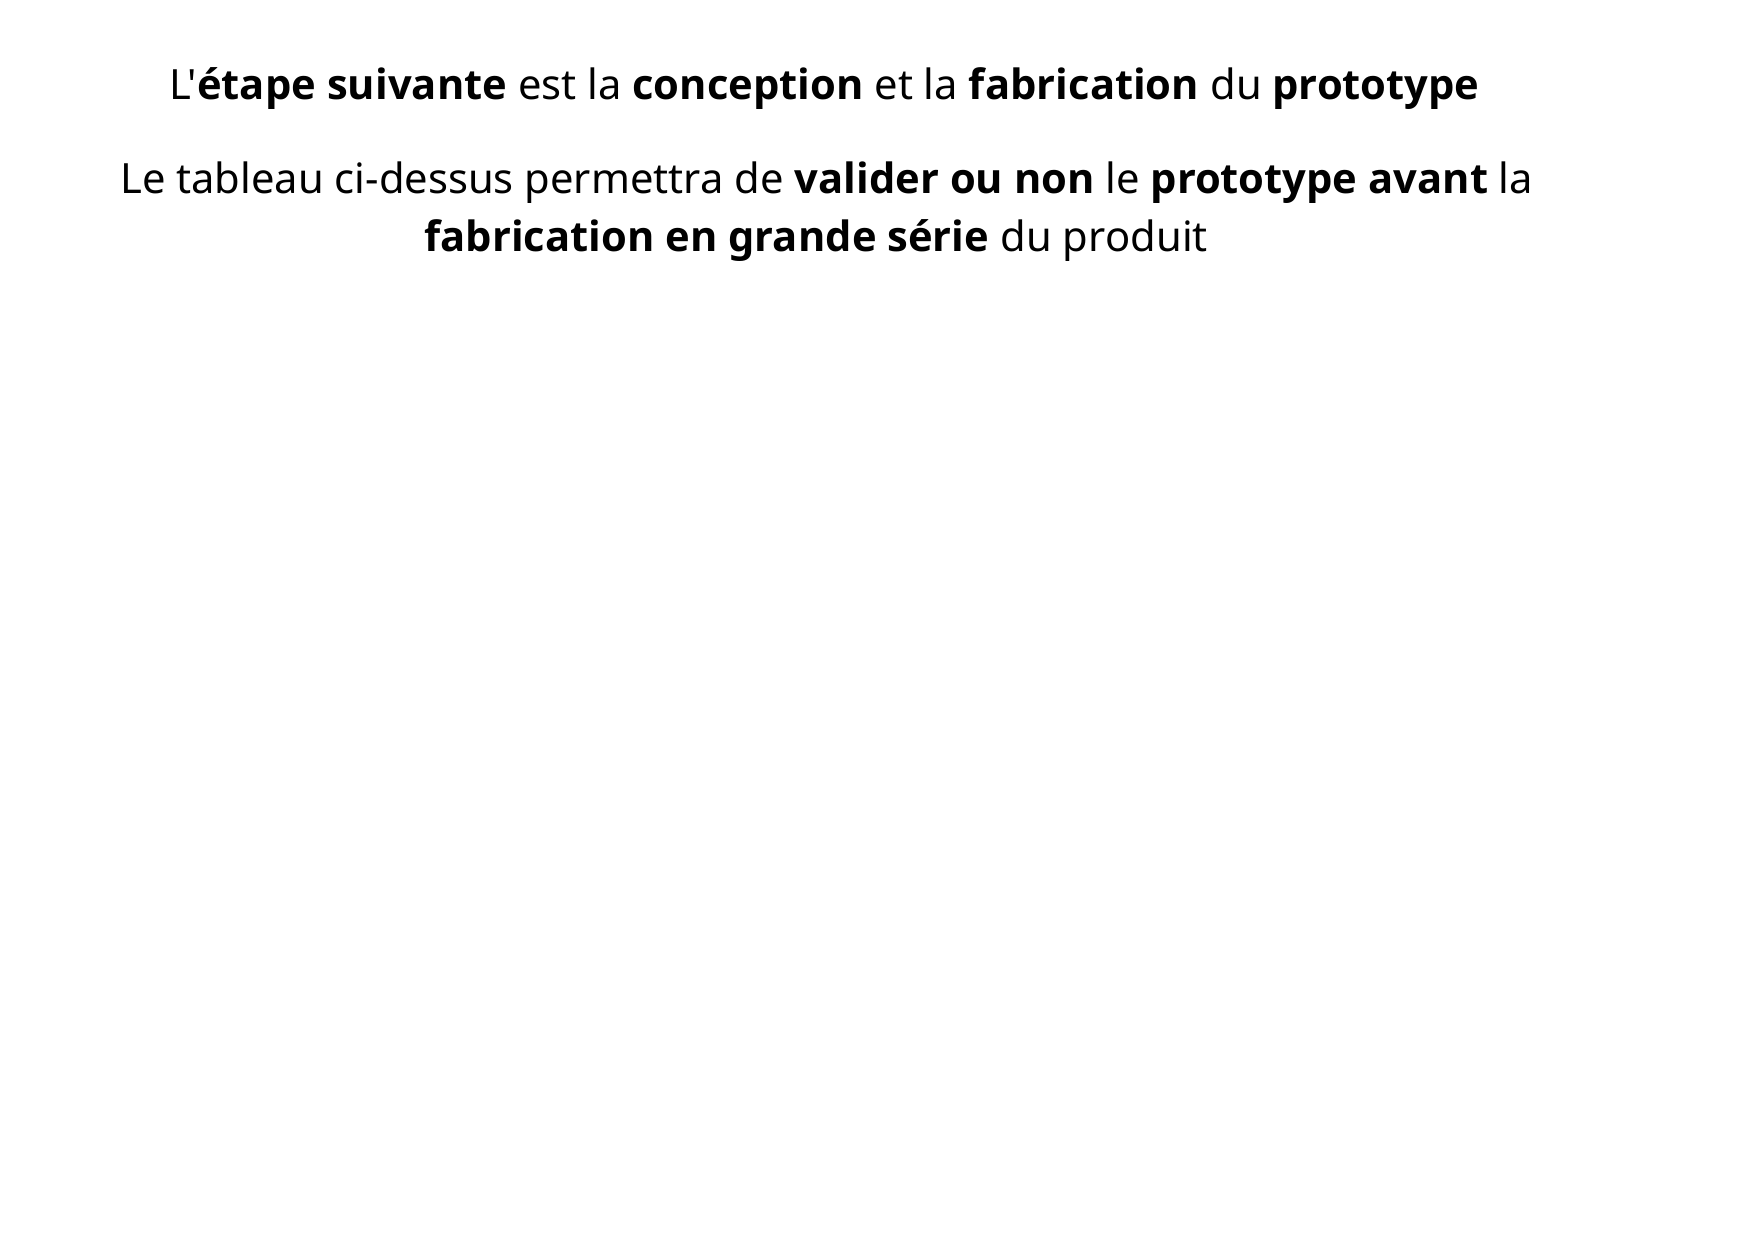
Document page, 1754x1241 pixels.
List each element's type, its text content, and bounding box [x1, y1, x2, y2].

text_box L'étape suivante est la conception et la fabrication du prototype [47, 47, 1613, 113]
text_box Le tableau ci-dessus permettra de valider ou non le prototype avant la fabrication en grande série du produit [29, 141, 1625, 258]
